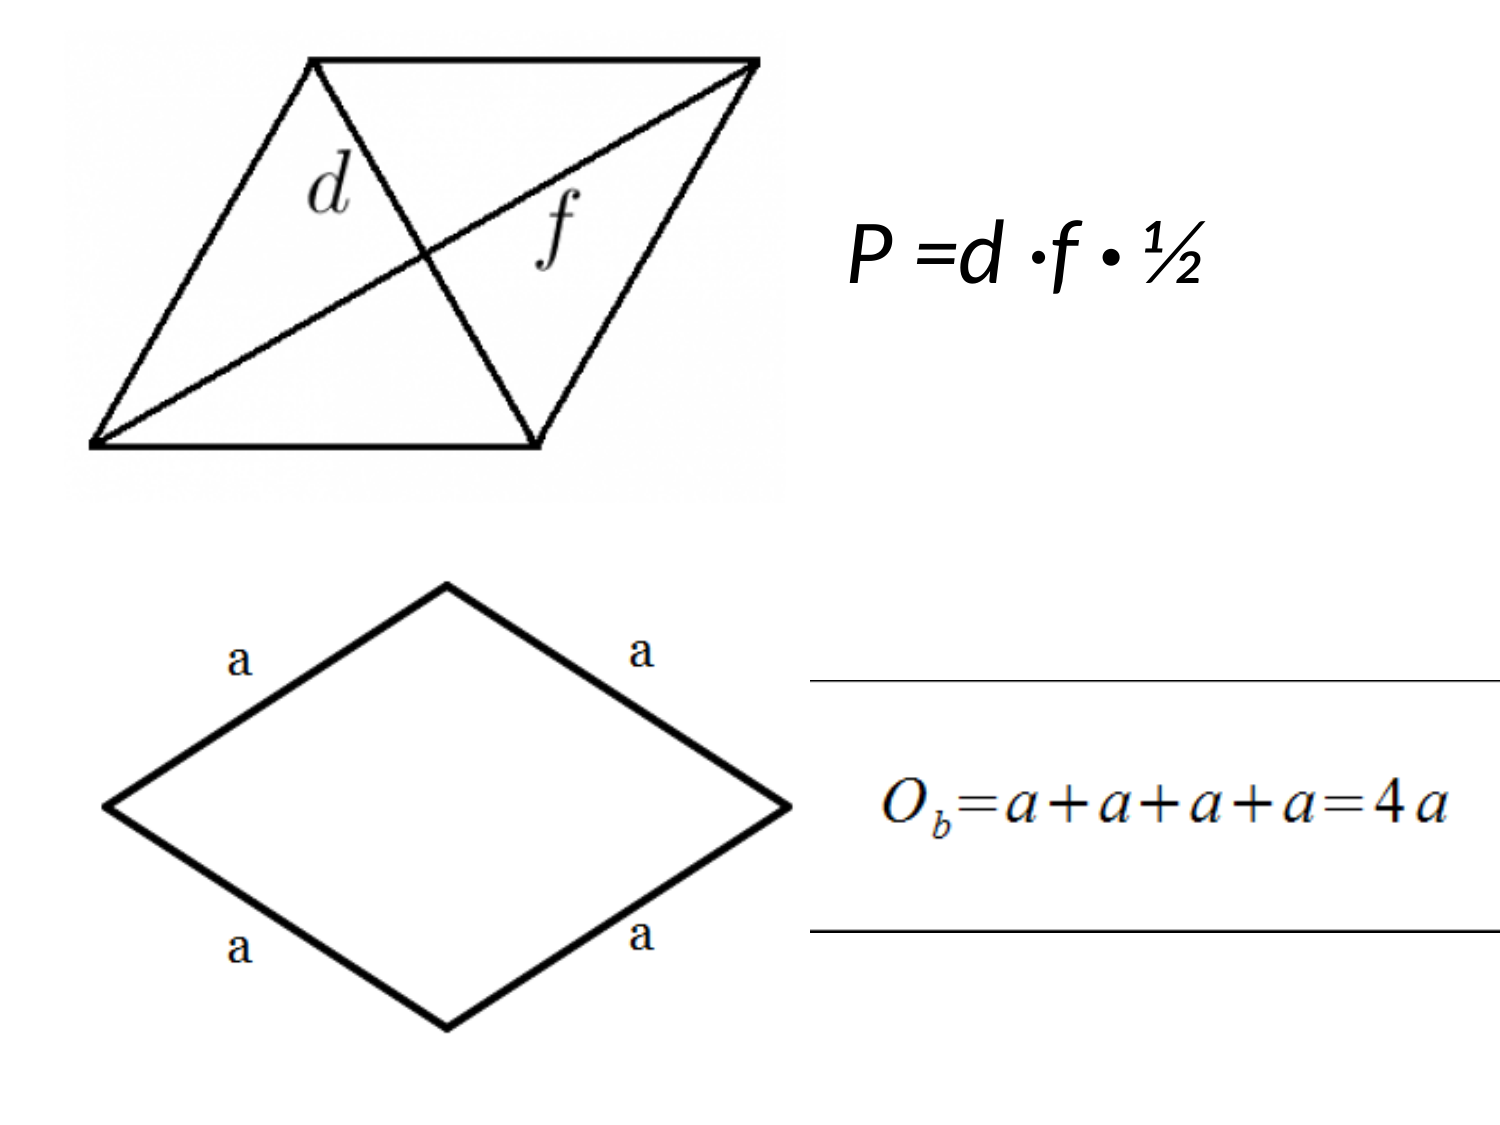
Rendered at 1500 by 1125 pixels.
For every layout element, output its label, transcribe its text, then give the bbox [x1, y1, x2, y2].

picture [100, 550, 1500, 1044]
picture [64, 30, 786, 503]
list P =d ·f · ½ [773, 184, 1437, 680]
